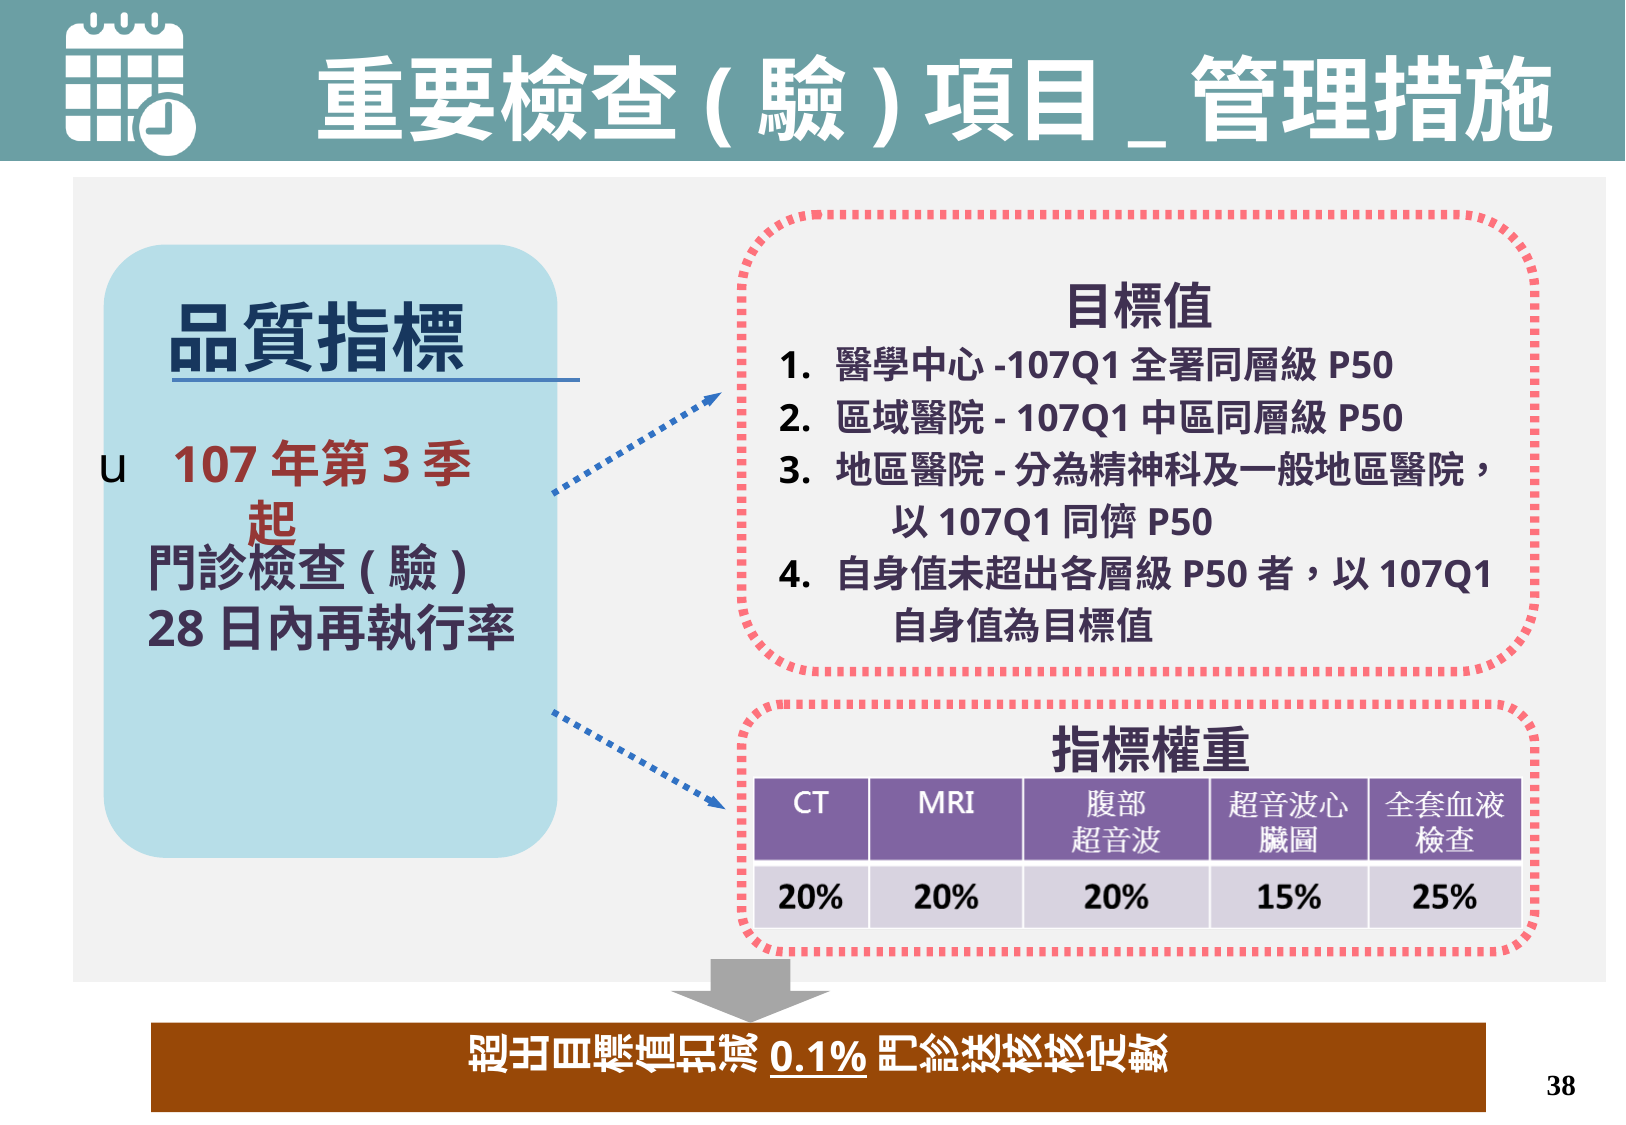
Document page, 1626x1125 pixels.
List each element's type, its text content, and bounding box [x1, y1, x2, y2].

text_box 超出目標值扣減0.1%門診送核核定數 [151, 1022, 1486, 1113]
picture [753, 775, 1523, 942]
picture [0, 0, 245, 161]
text_box 品質指標 [151, 255, 533, 389]
text_box 指標權重 [1036, 711, 1345, 787]
text_box 目標值 醫學中心-107Q1全署同層級P50 區域醫院- 107Q1中區同層級P50 地區醫院-分為精神科及一般地區醫院，以107Q1同儕P50 自身值未超出各層級P50者，以107Q1自身值為目標值 [741, 214, 1535, 672]
text_box 門診檢查(驗) 28日內再執行率 [132, 529, 579, 711]
text_box [73, 177, 1606, 1023]
title 重要檢查(驗)項目_管理措施 [245, 0, 1625, 194]
text_box <編號> [1531, 1042, 1625, 1125]
text_box 107年第3季起 [82, 425, 518, 605]
